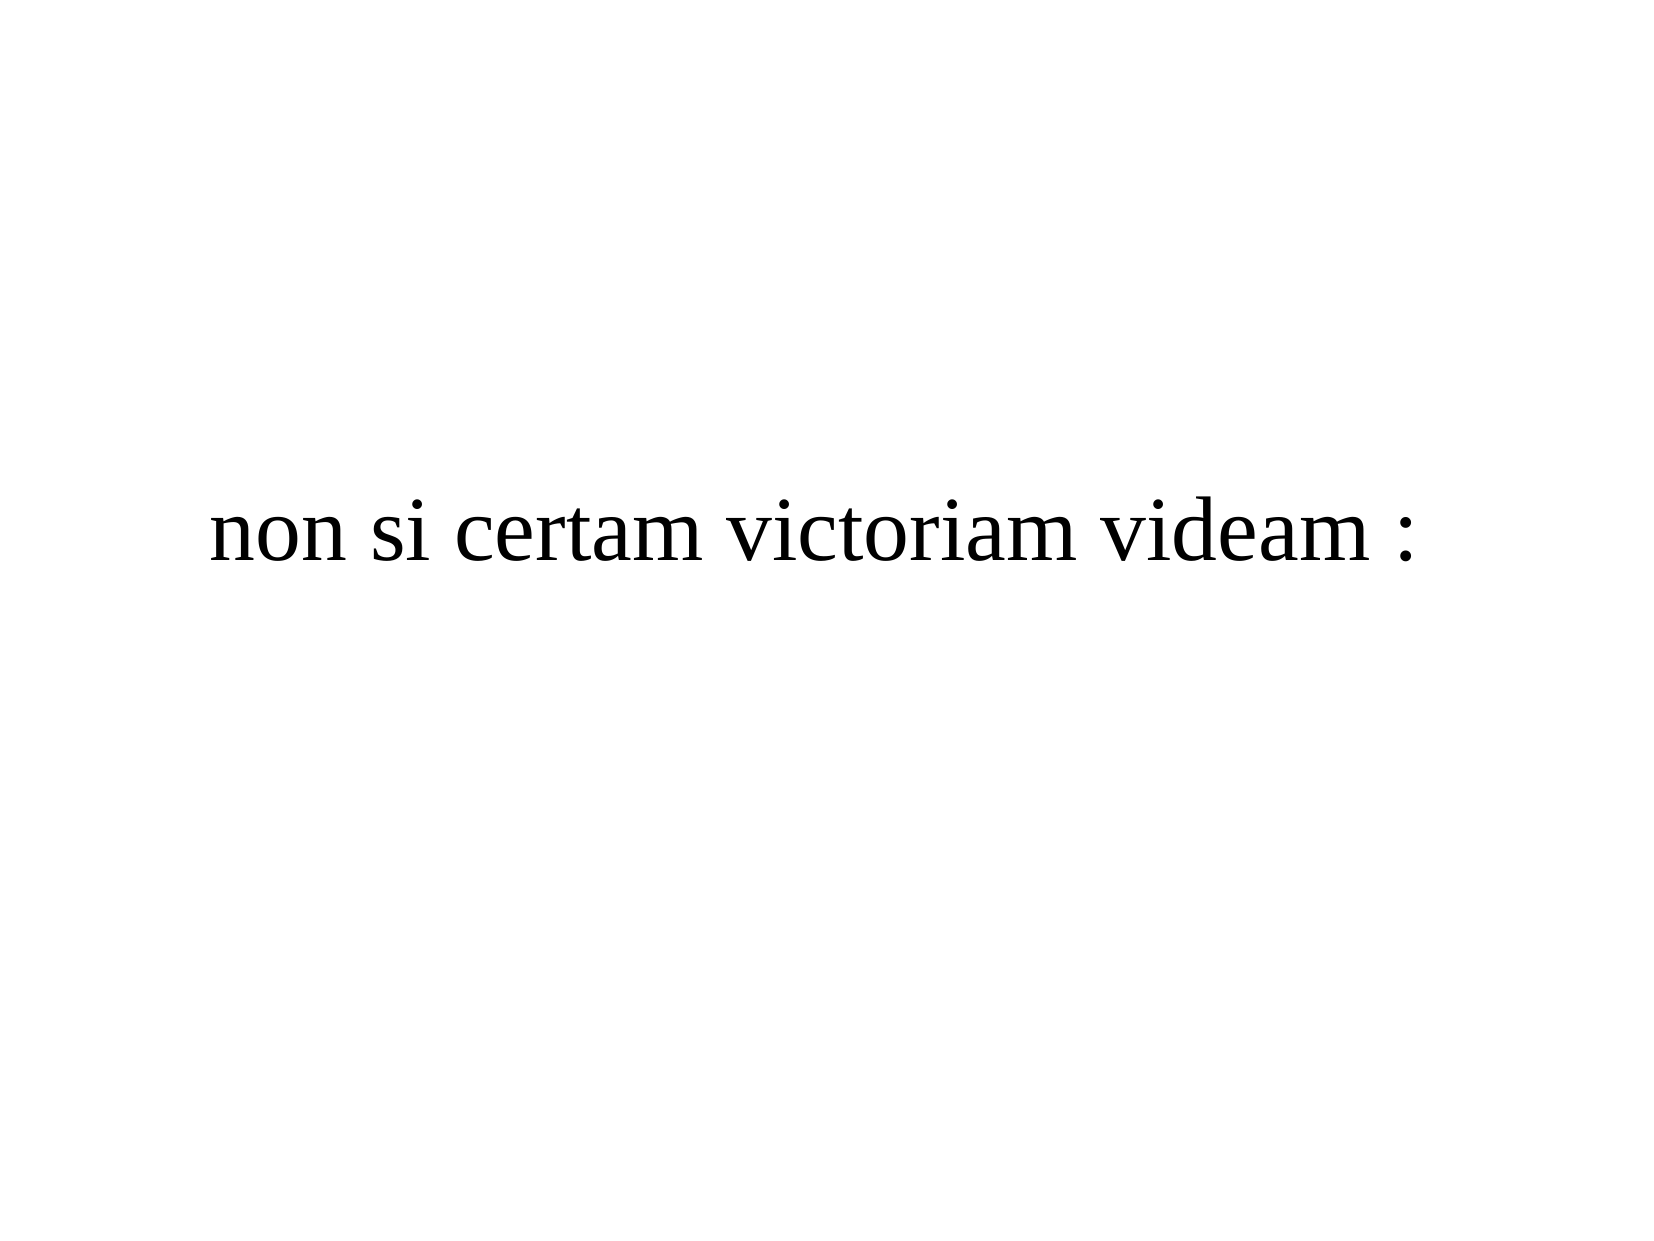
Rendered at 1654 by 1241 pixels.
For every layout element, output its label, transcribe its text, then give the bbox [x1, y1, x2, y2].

subtitle non si certam victoriam videam : [82, 49, 1571, 1010]
